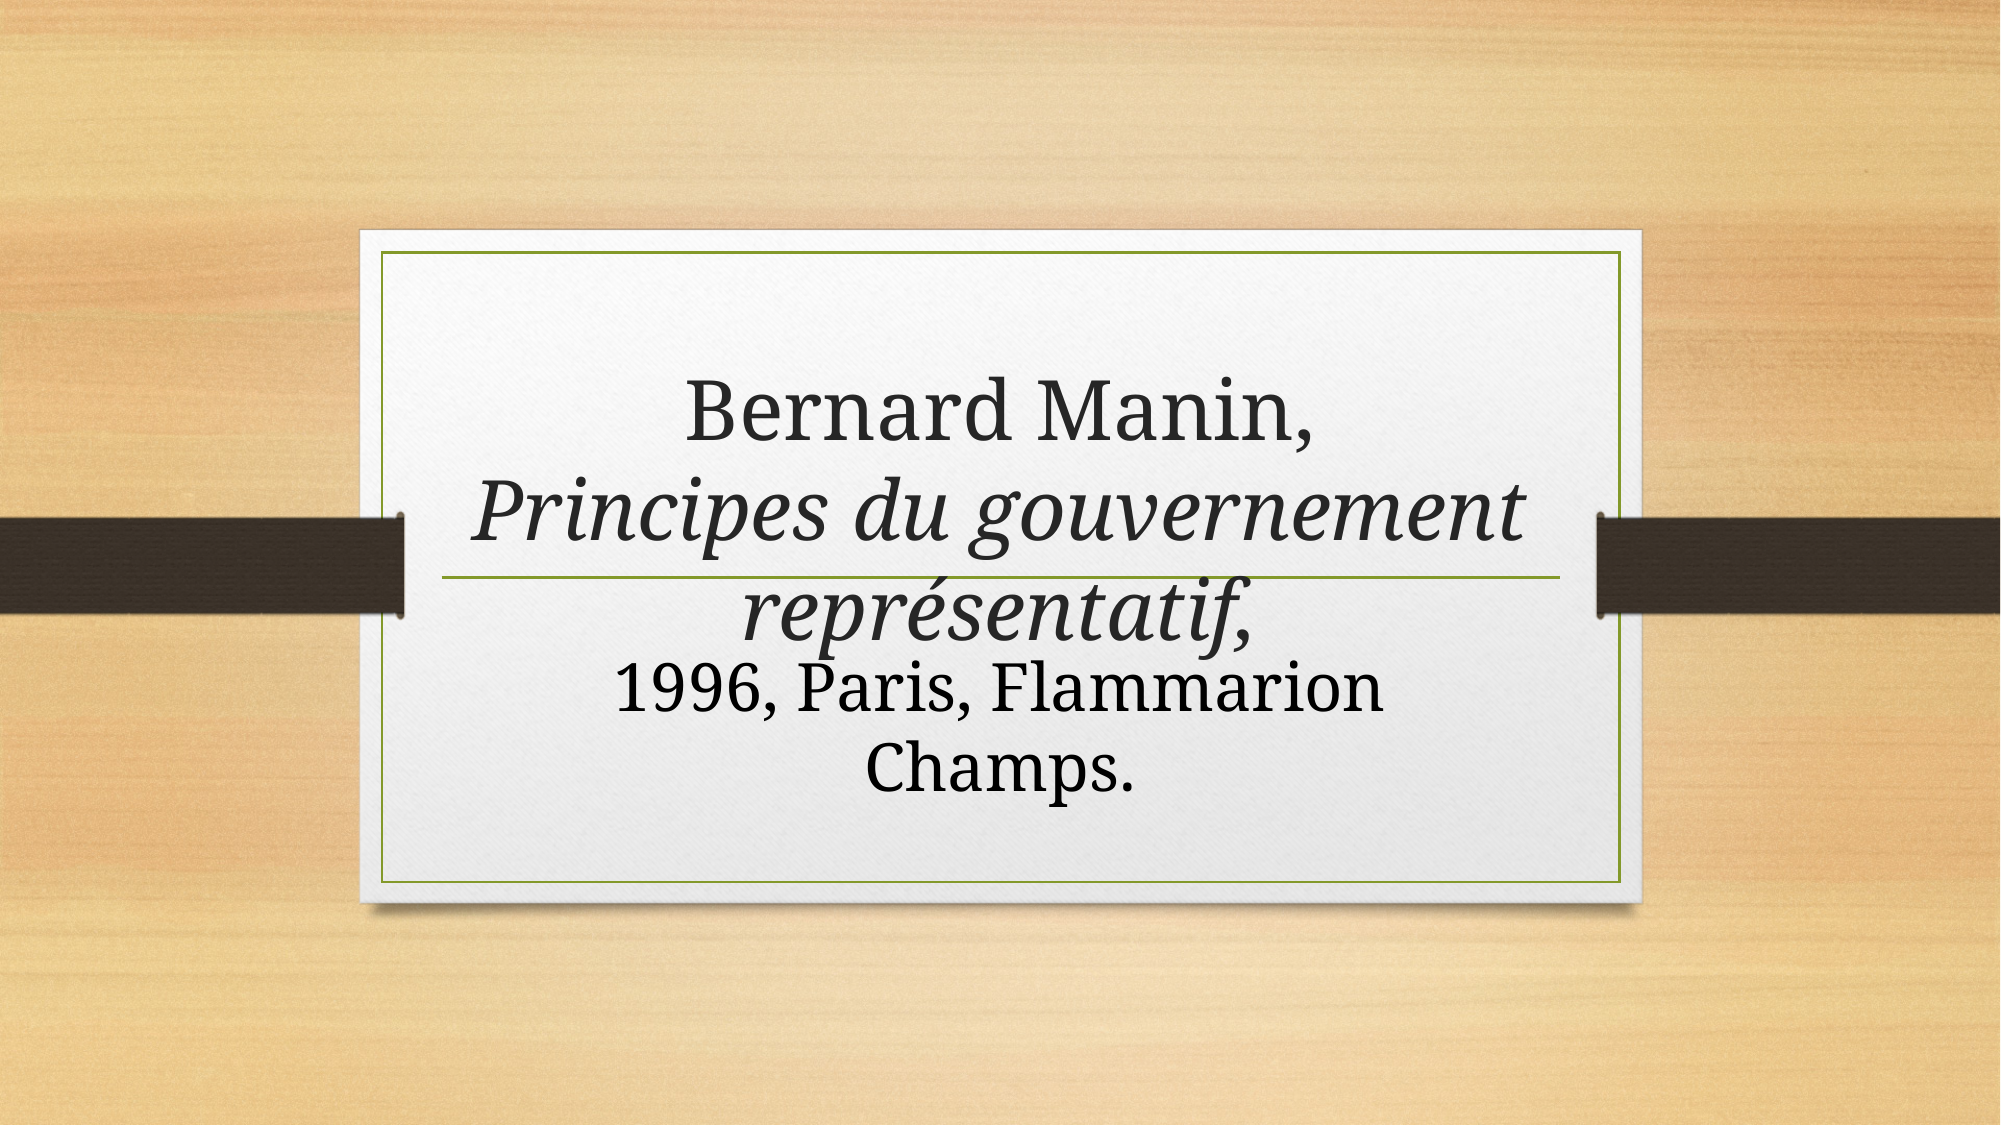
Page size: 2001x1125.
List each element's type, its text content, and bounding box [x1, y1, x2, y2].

subtitle 1996, Paris, Flammarion Champs. [474, 637, 1525, 925]
title Bernard Manin, Principes du gouvernement représentatif, [362, 349, 1638, 591]
